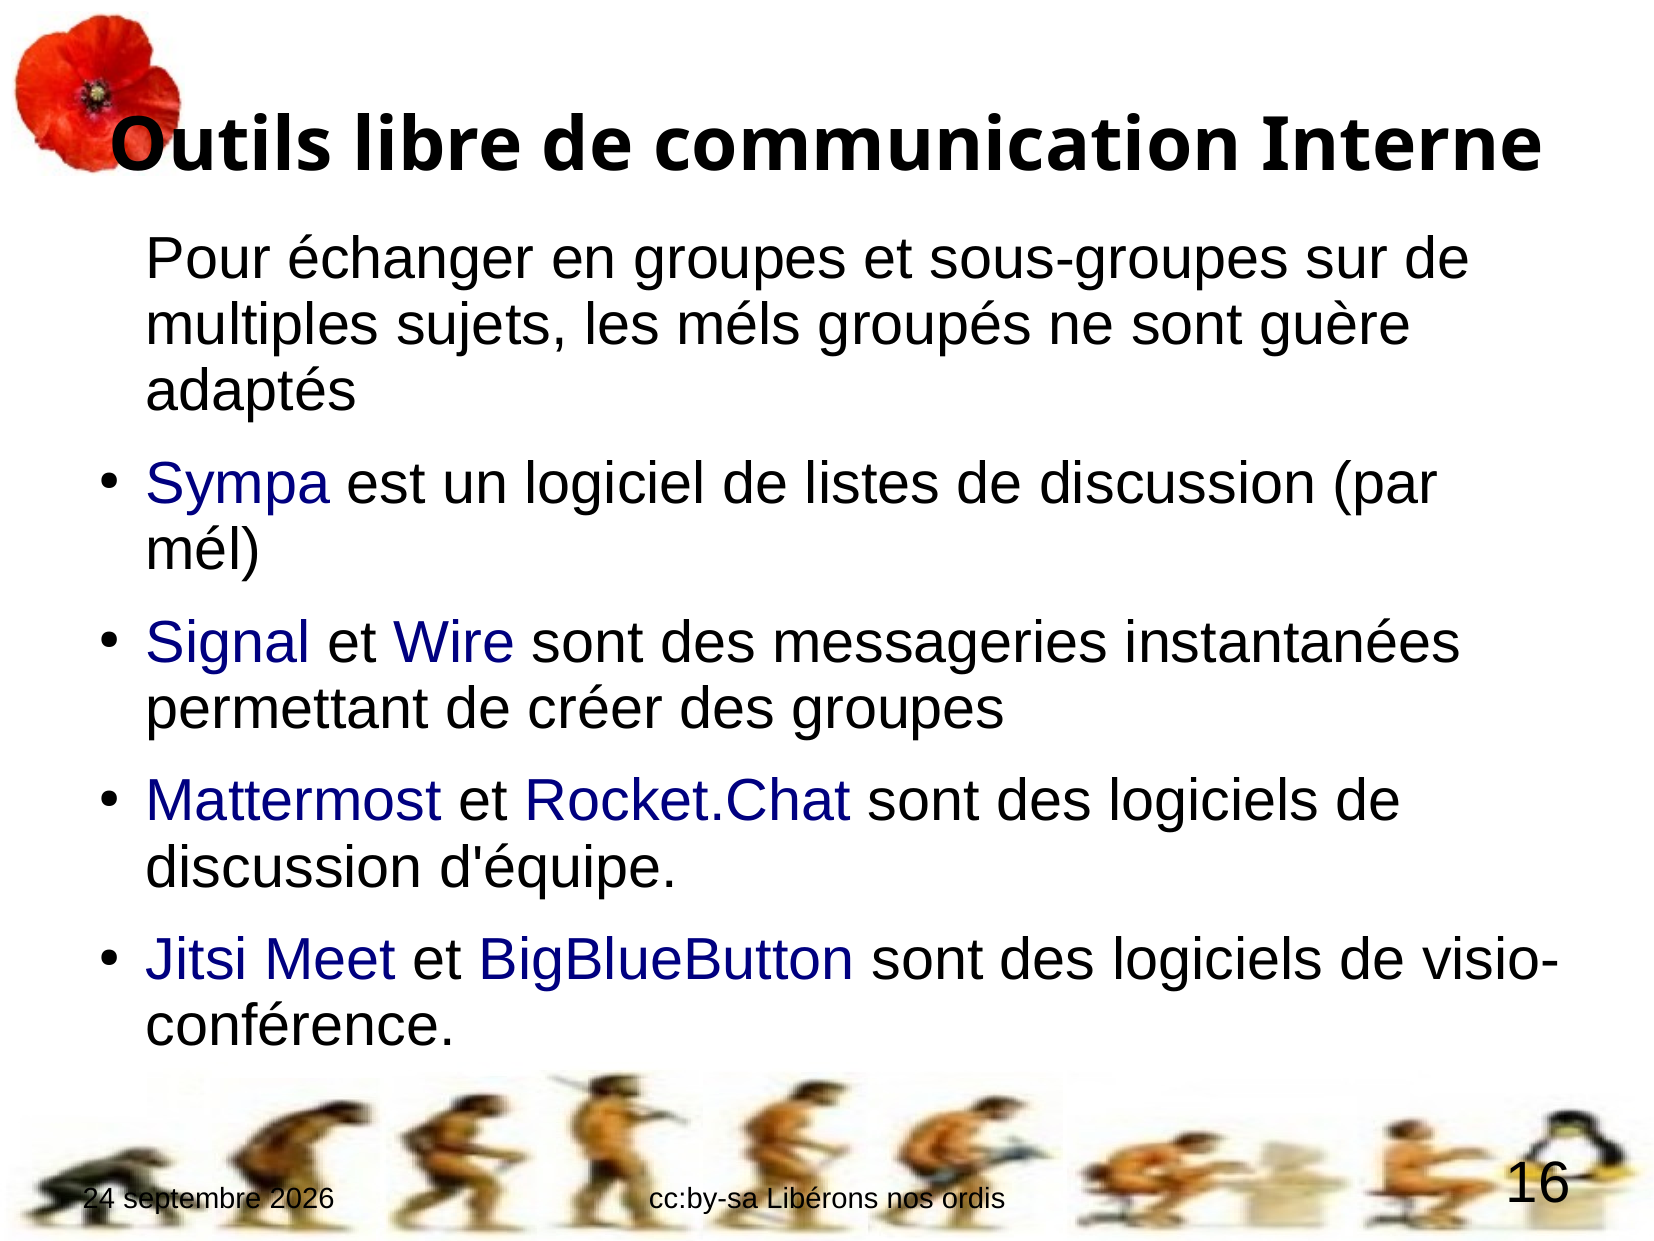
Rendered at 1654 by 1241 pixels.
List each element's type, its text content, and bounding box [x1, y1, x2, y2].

picture [0, 1062, 1654, 1241]
list Pour échanger en groupes et sous-groupes sur de multiples sujets, les méls groupés ne sont guère adaptés Sympa est un logiciel de listes de discussion (par mél) Signal et Wire sont des messageries instantanées permettant de créer des groupes Mattermost et Rocket.Chat sont des logiciels de discussion d'équipe. Jitsi Meet et BigBlueButton sont des logiciels de visio-conférence. [82, 224, 1571, 1063]
title Outils libre de communication Interne [82, 82, 1571, 201]
picture [11, 11, 185, 176]
